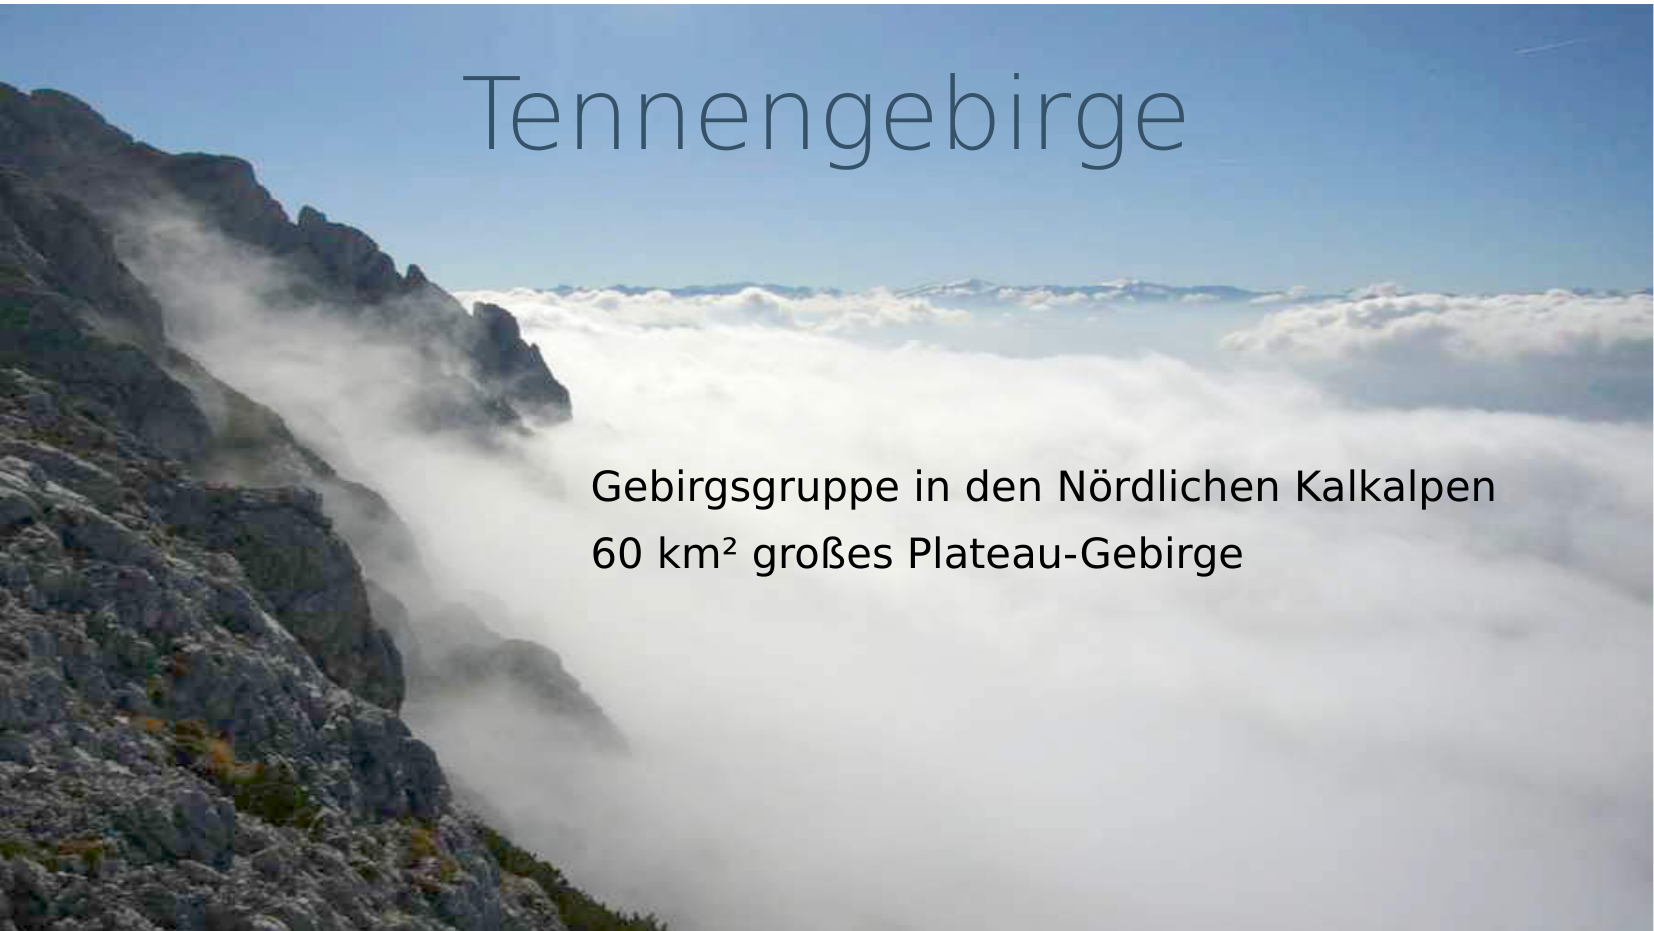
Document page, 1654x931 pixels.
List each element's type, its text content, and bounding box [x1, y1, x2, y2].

picture [0, 4, 1654, 931]
title Tennengebirge [82, 56, 1571, 173]
list Gebirgsgruppe in den Nördlichen Kalkalpen 60 km² großes Plateau-Gebirge [590, 462, 1565, 652]
